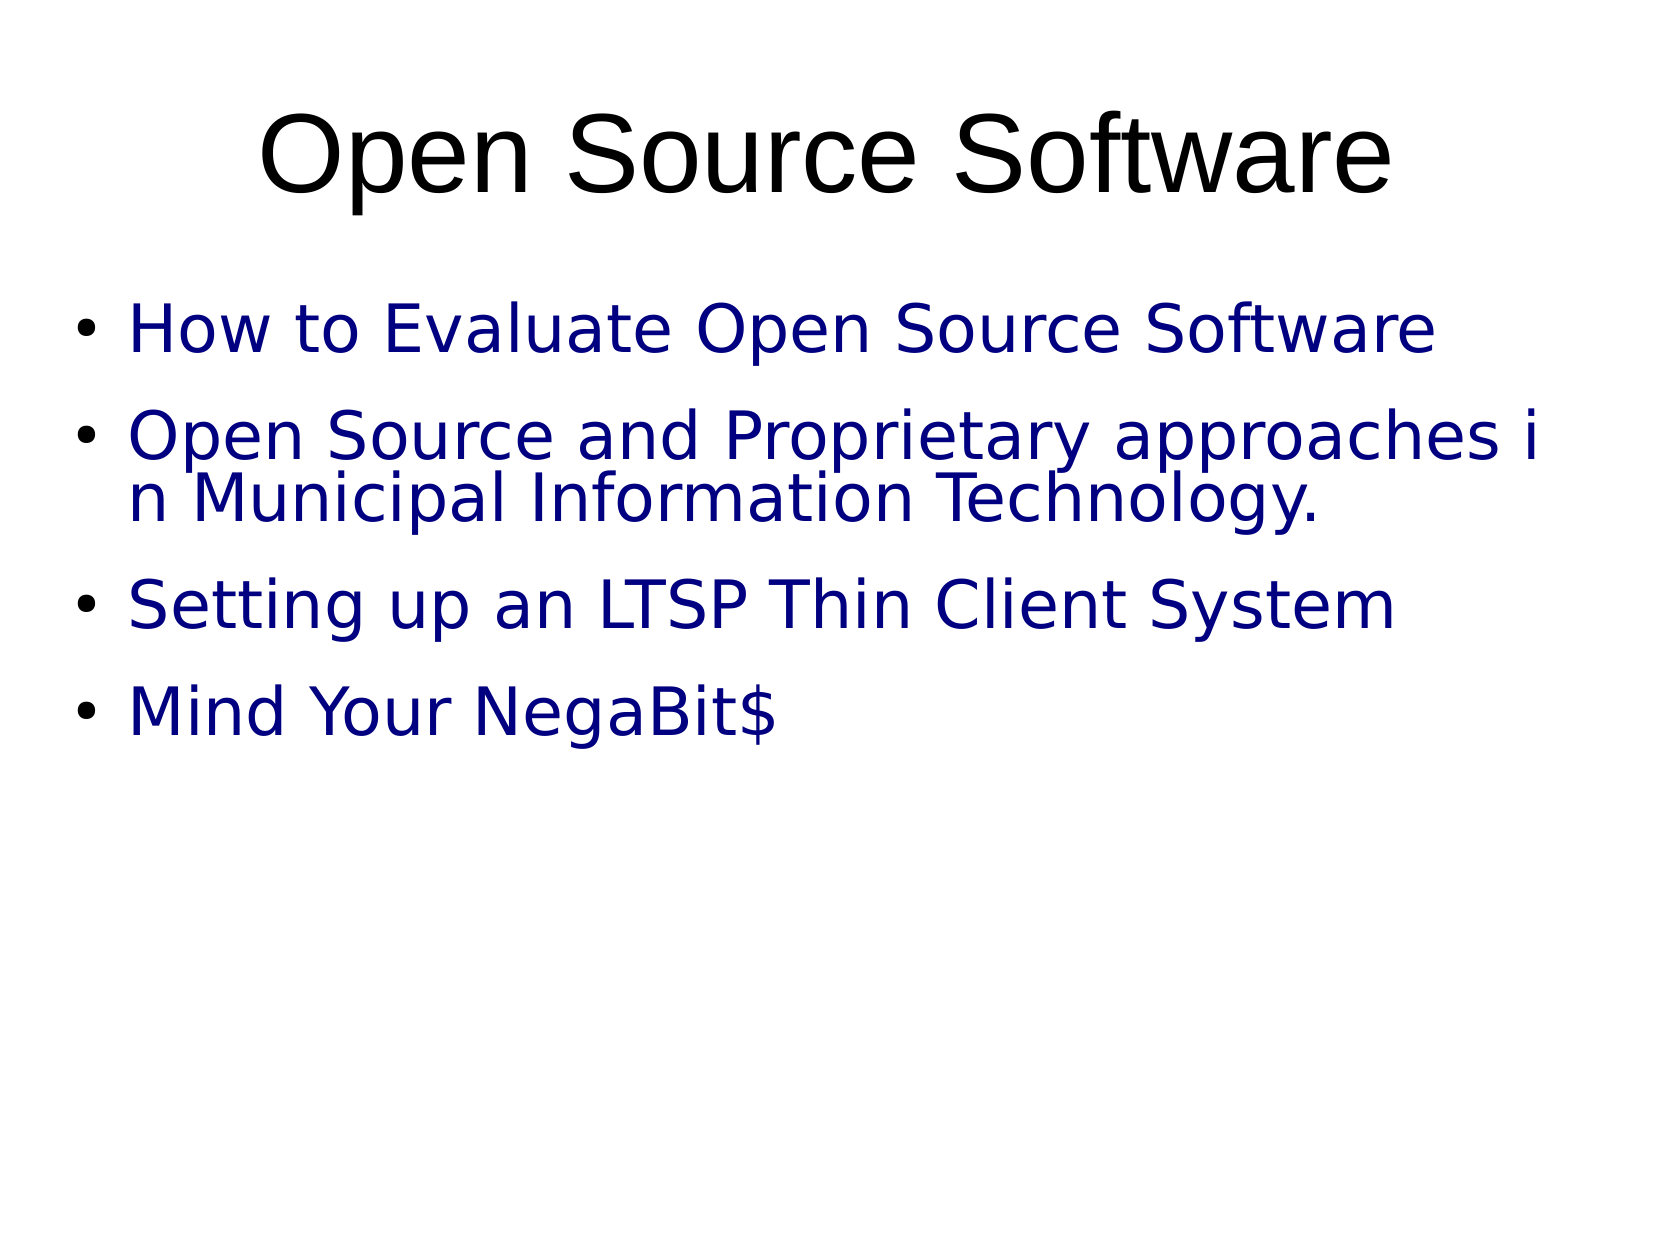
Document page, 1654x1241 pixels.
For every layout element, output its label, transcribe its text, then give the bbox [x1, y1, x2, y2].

title Open Source Software [82, 49, 1571, 257]
list How to Evaluate Open Source Software Open Source and Proprietary approaches in Municipal Information Technology. Setting up an LTSP Thin Client System Mind Your NegaBit$ [56, 290, 1546, 811]
